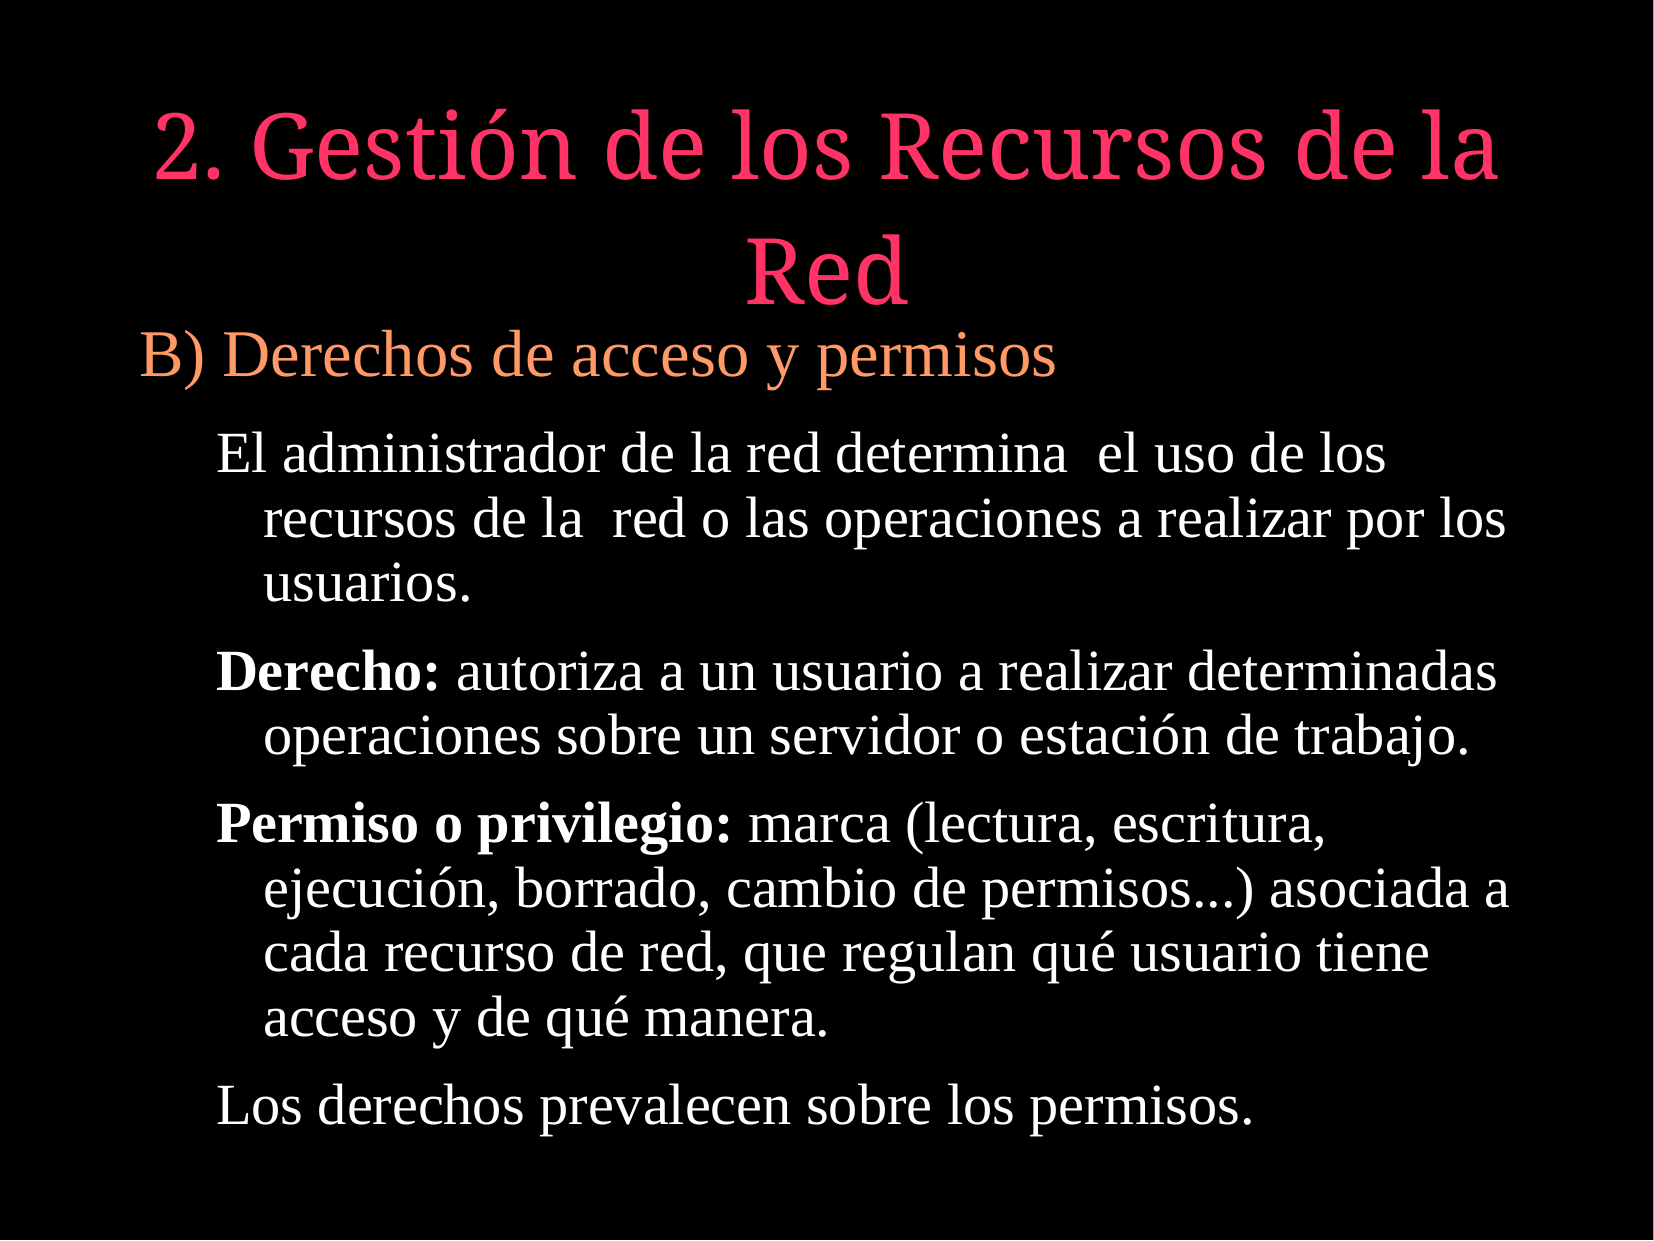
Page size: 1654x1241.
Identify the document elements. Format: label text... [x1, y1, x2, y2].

list B) Derechos de acceso y permisos El administrador de la red determina el uso de los recursos de la red o las operaciones a realizar por los usuarios. Derecho: autoriza a un usuario a realizar determinadas operaciones sobre un servidor o estación de trabajo. Permiso o privilegio: marca (lectura, escritura, ejecución, borrado, cambio de permisos...) asociada a cada recurso de red, que regulan qué usuario tiene acceso y de qué manera. Los derechos prevalecen sobre los permisos. [121, 317, 1534, 1215]
title 2. Gestión de los Recursos de la Red [121, 82, 1534, 317]
